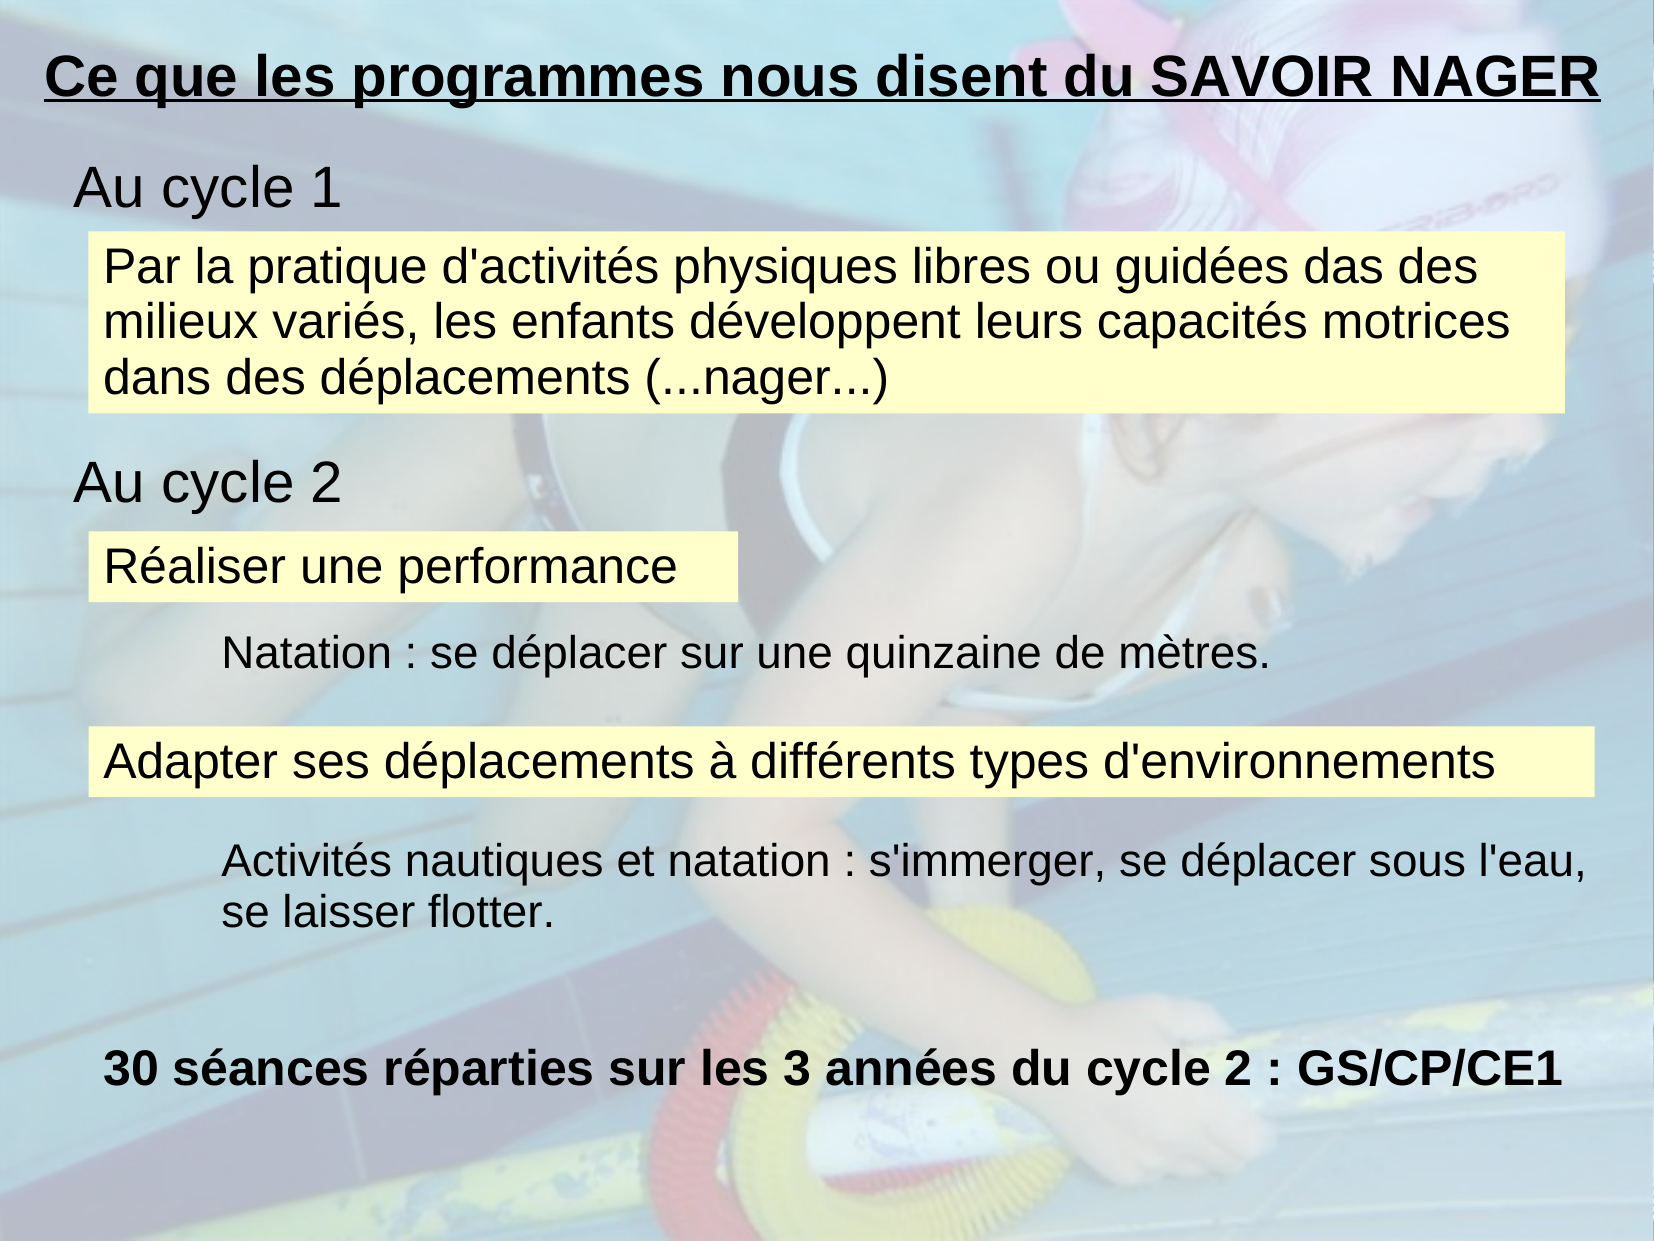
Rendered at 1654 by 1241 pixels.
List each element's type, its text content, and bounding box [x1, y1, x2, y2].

text_box Adapter ses déplacements à différents types d'environnements [88, 726, 1595, 798]
picture [0, 0, 1654, 1241]
text_box Natation : se déplacer sur une quinzaine de mètres. [206, 620, 1329, 686]
text_box Activités nautiques et natation : s'immerger, se déplacer sous l'eau, se laisser flotter. [206, 828, 1625, 946]
text_box 30 séances réparties sur les 3 années du cycle 2 : GS/CP/CE1 [88, 1033, 1595, 1106]
text_box Ce que les programmes nous disent du SAVOIR NAGER [29, 36, 1654, 119]
text_box Au cycle 1 [59, 147, 680, 228]
text_box Réaliser une performance [88, 531, 739, 603]
text_box Au cycle 2 [59, 442, 680, 523]
text_box Par la pratique d'activités physiques libres ou guidées das des milieux variés, les enfants développent leurs capacités motrices dans des déplacements (...nager...)‏ [88, 231, 1565, 414]
